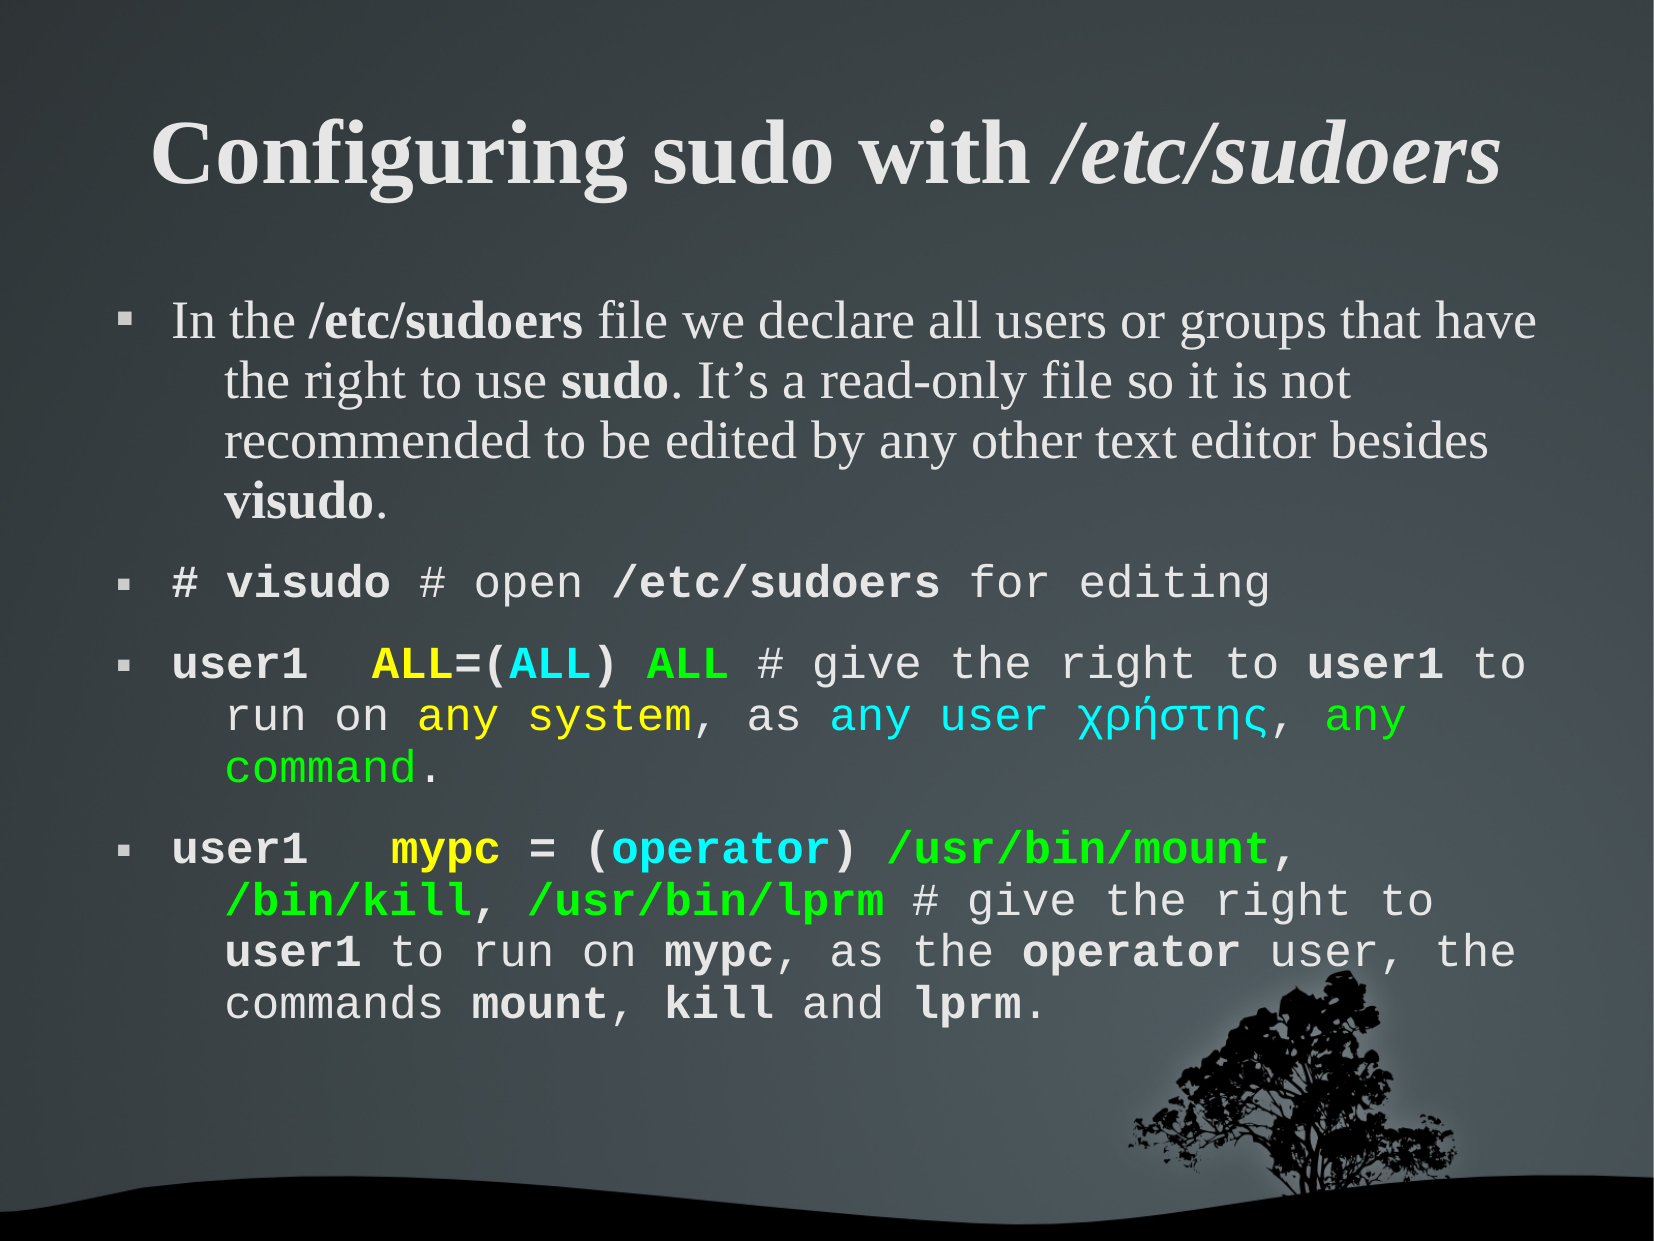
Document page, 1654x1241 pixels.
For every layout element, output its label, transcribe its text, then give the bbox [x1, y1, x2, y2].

picture [0, 0, 1654, 1241]
list In the /etc/sudoers file we declare all users or groups that have the right to use sudo. It’s a read-only file so it is not recommended to be edited by any other text editor besides visudo. # visudo # open /etc/sudoers for editing user1 ALL=(ALL) ALL # give the right to user1 to run on any system, as any user χρήστης, any command. user1 mypc = (operator) /usr/bin/mount, /bin/kill, /usr/bin/lprm # give the right to user1 to run on mypc, as the operator user, the commands mount, kill and lprm. [82, 290, 1571, 1148]
title Configuring sudo with /etc/sudoers [82, 49, 1571, 257]
